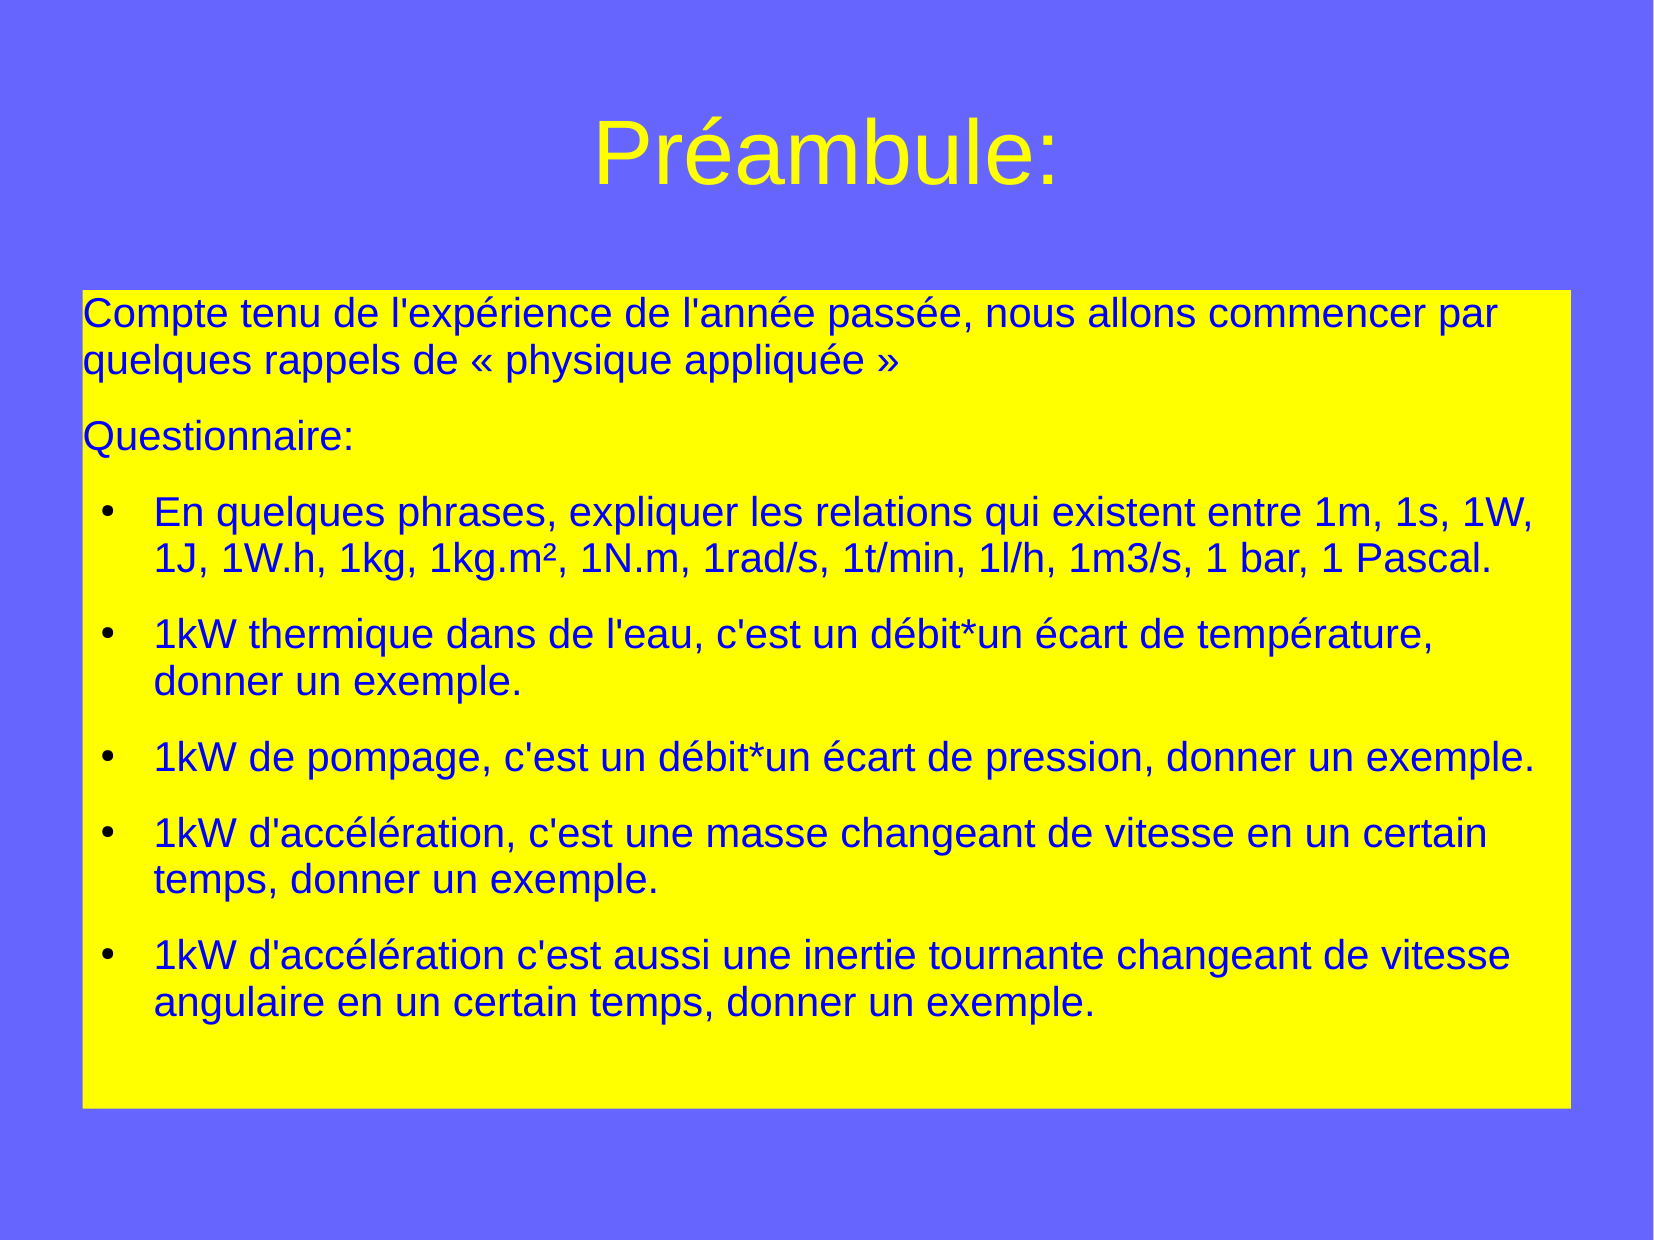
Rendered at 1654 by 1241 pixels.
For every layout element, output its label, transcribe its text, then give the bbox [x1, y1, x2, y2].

list Compte tenu de l'expérience de l'année passée, nous allons commencer par quelques rappels de « physique appliquée » Questionnaire: En quelques phrases, expliquer les relations qui existent entre 1m, 1s, 1W, 1J, 1W.h, 1kg, 1kg.m², 1N.m, 1rad/s, 1t/min, 1l/h, 1m3/s, 1 bar, 1 Pascal. 1kW thermique dans de l'eau, c'est un débit*un écart de température, donner un exemple. 1kW de pompage, c'est un débit*un écart de pression, donner un exemple. 1kW d'accélération, c'est une masse changeant de vitesse en un certain temps, donner un exemple. 1kW d'accélération c'est aussi une inertie tournante changeant de vitesse angulaire en un certain temps, donner un exemple. [82, 290, 1571, 1109]
title Préambule: [82, 49, 1571, 257]
